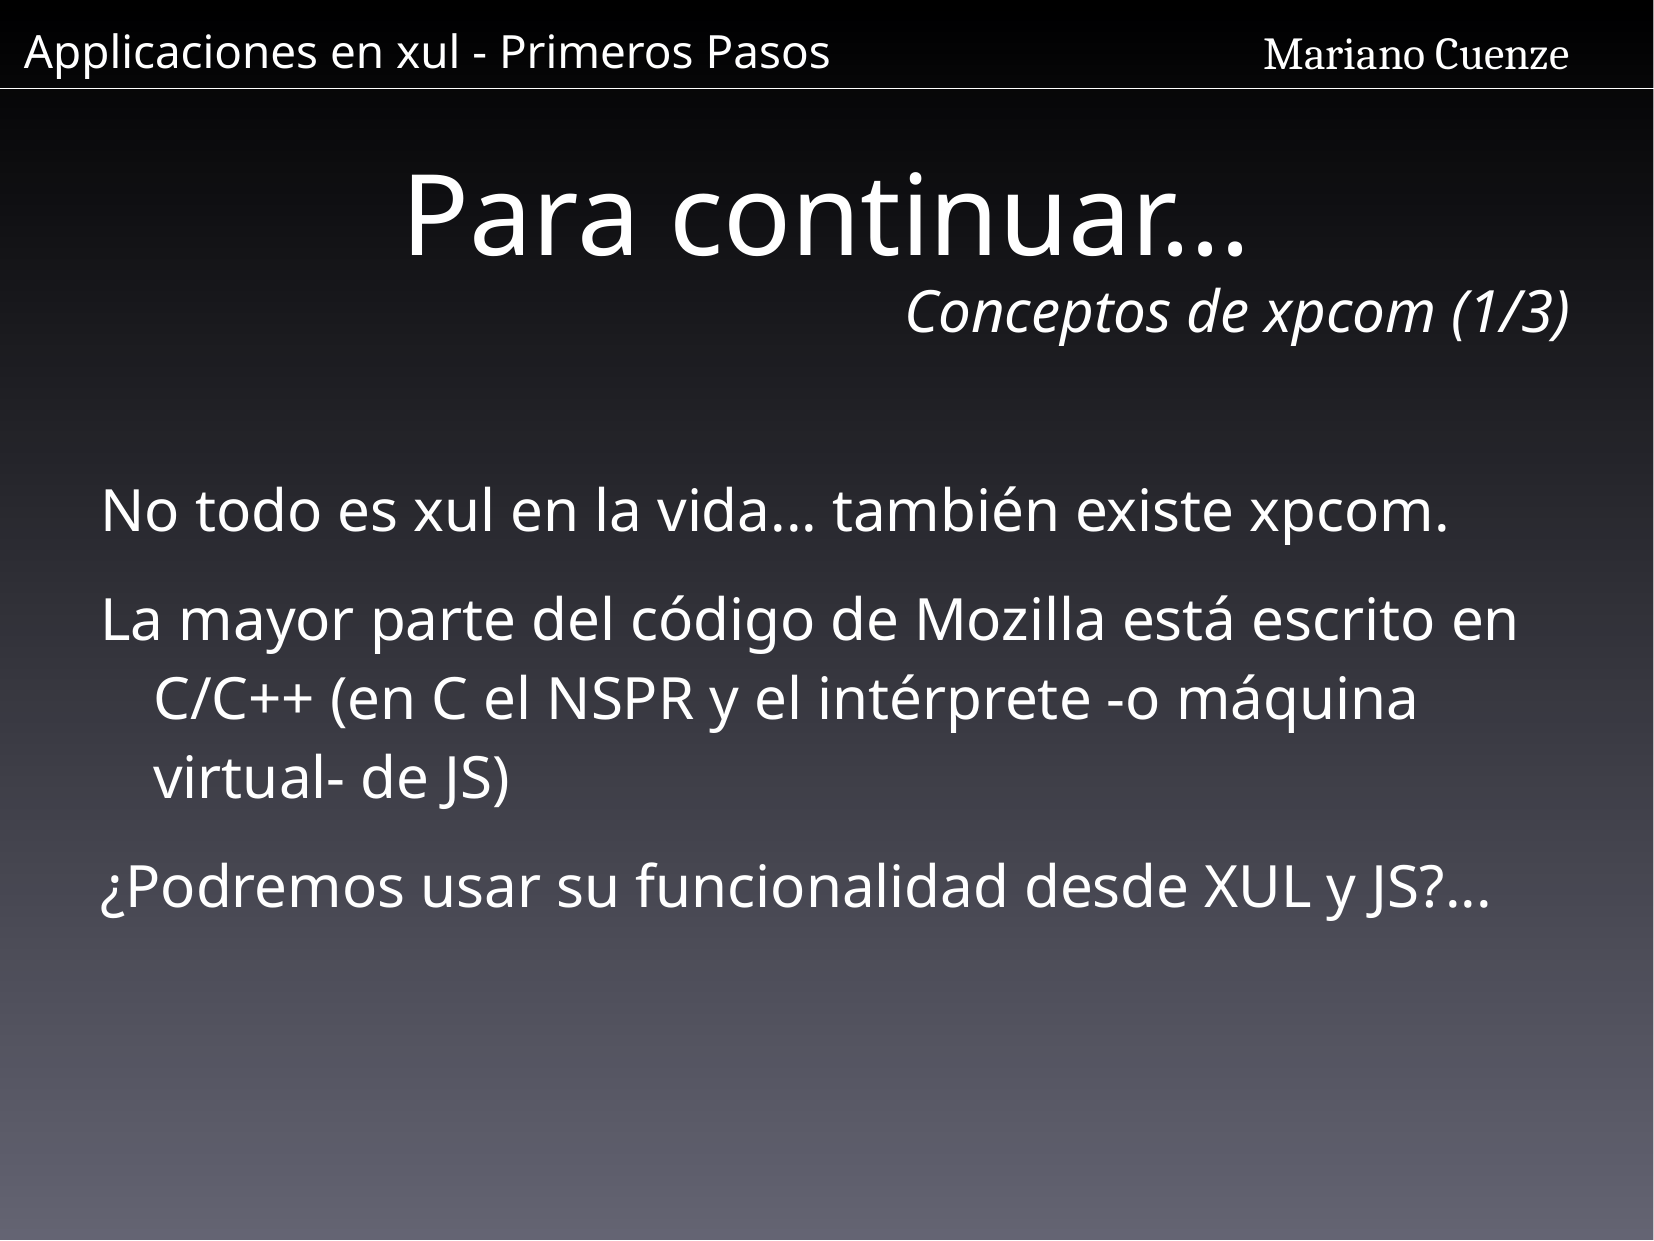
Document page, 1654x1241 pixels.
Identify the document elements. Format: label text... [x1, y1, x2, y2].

text_box Applicaciones en xul - Primeros Pasos [9, 11, 899, 80]
title Para continuar... [82, 108, 1571, 265]
text_box Mariano Cuenze [1249, 20, 1648, 88]
list No todo es xul en la vida... también existe xpcom. La mayor parte del código de Mozilla está escrito en C/C++ (en C el NSPR y el intérprete -o máquina virtual- de JS) ¿Podremos usar su funcionalidad desde XUL y JS?... [82, 349, 1571, 1153]
title Conceptos de xpcom (1/3) [82, 265, 1571, 349]
